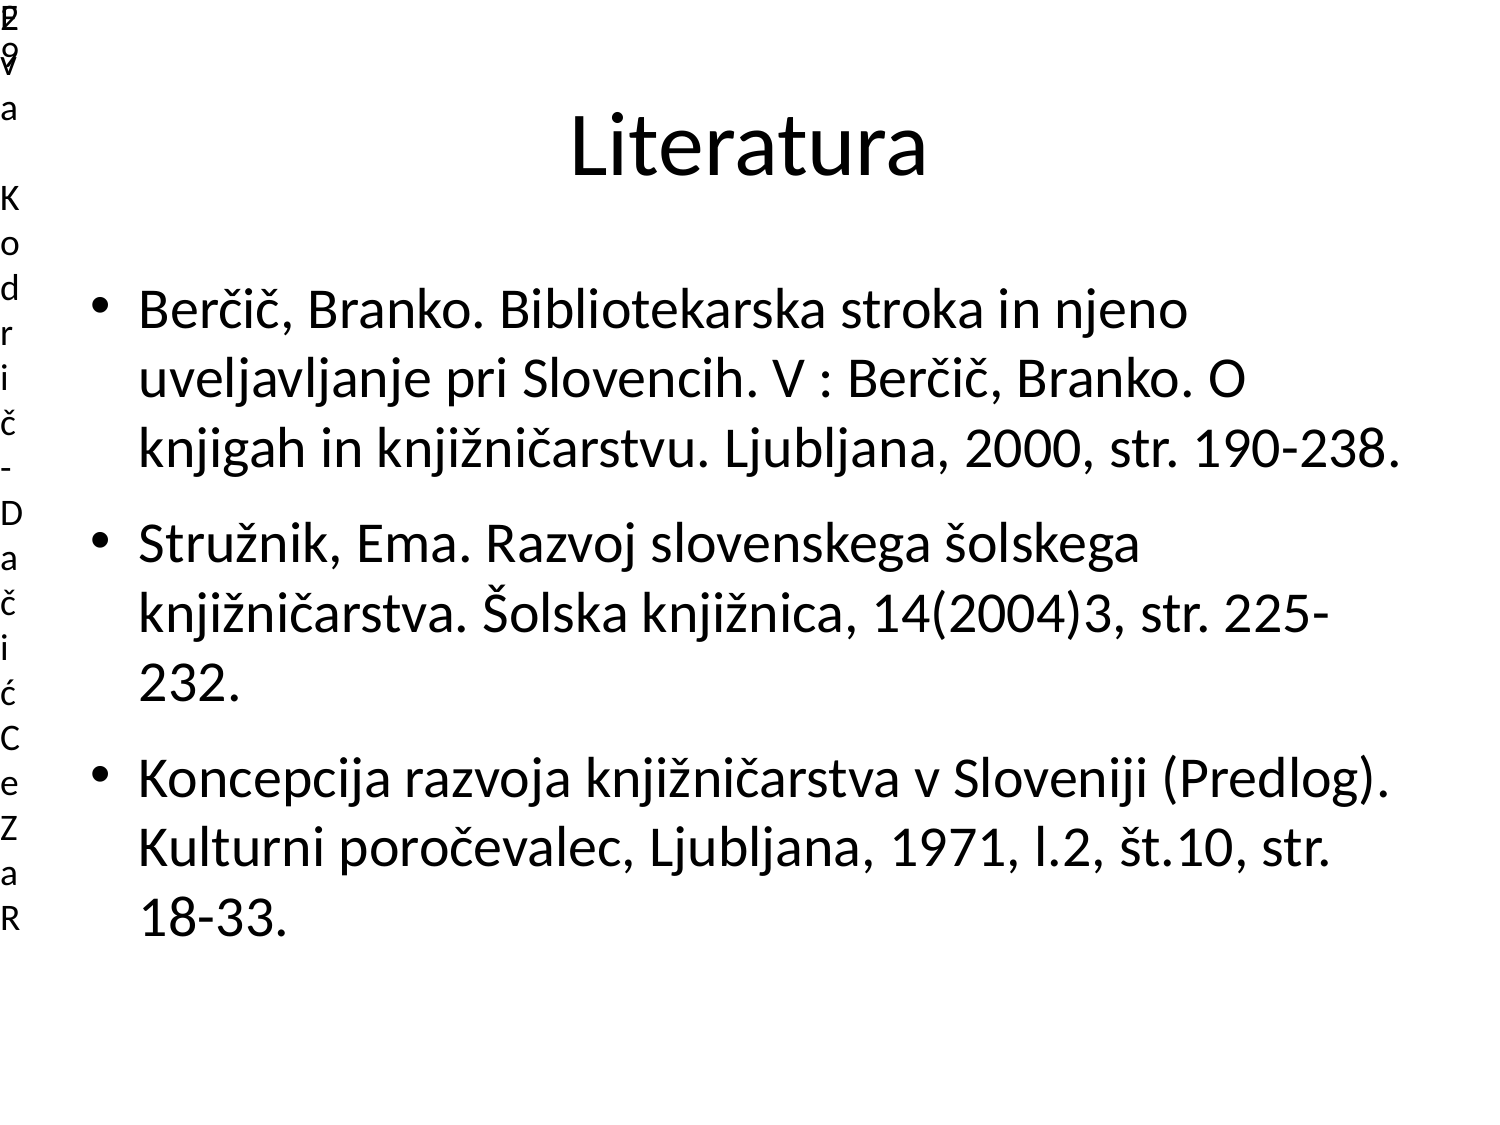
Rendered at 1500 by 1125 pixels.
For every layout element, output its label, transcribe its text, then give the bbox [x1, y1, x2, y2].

title Literatura [75, 45, 1425, 233]
list Berčič, Branko. Bibliotekarska stroka in njeno uveljavljanje pri Slovencih. V : Berčič, Branko. O knjigah in knjižničarstvu. Ljubljana, 2000, str. 190-238. Stružnik, Ema. Razvoj slovenskega šolskega knjižničarstva. Šolska knjižnica, 14(2004)3, str. 225-232. Koncepcija razvoja knjižničarstva v Sloveniji (Predlog). Kulturni poročevalec, Ljubljana, 1971, l.2, št.10, str. 18-33. [75, 262, 1425, 1005]
